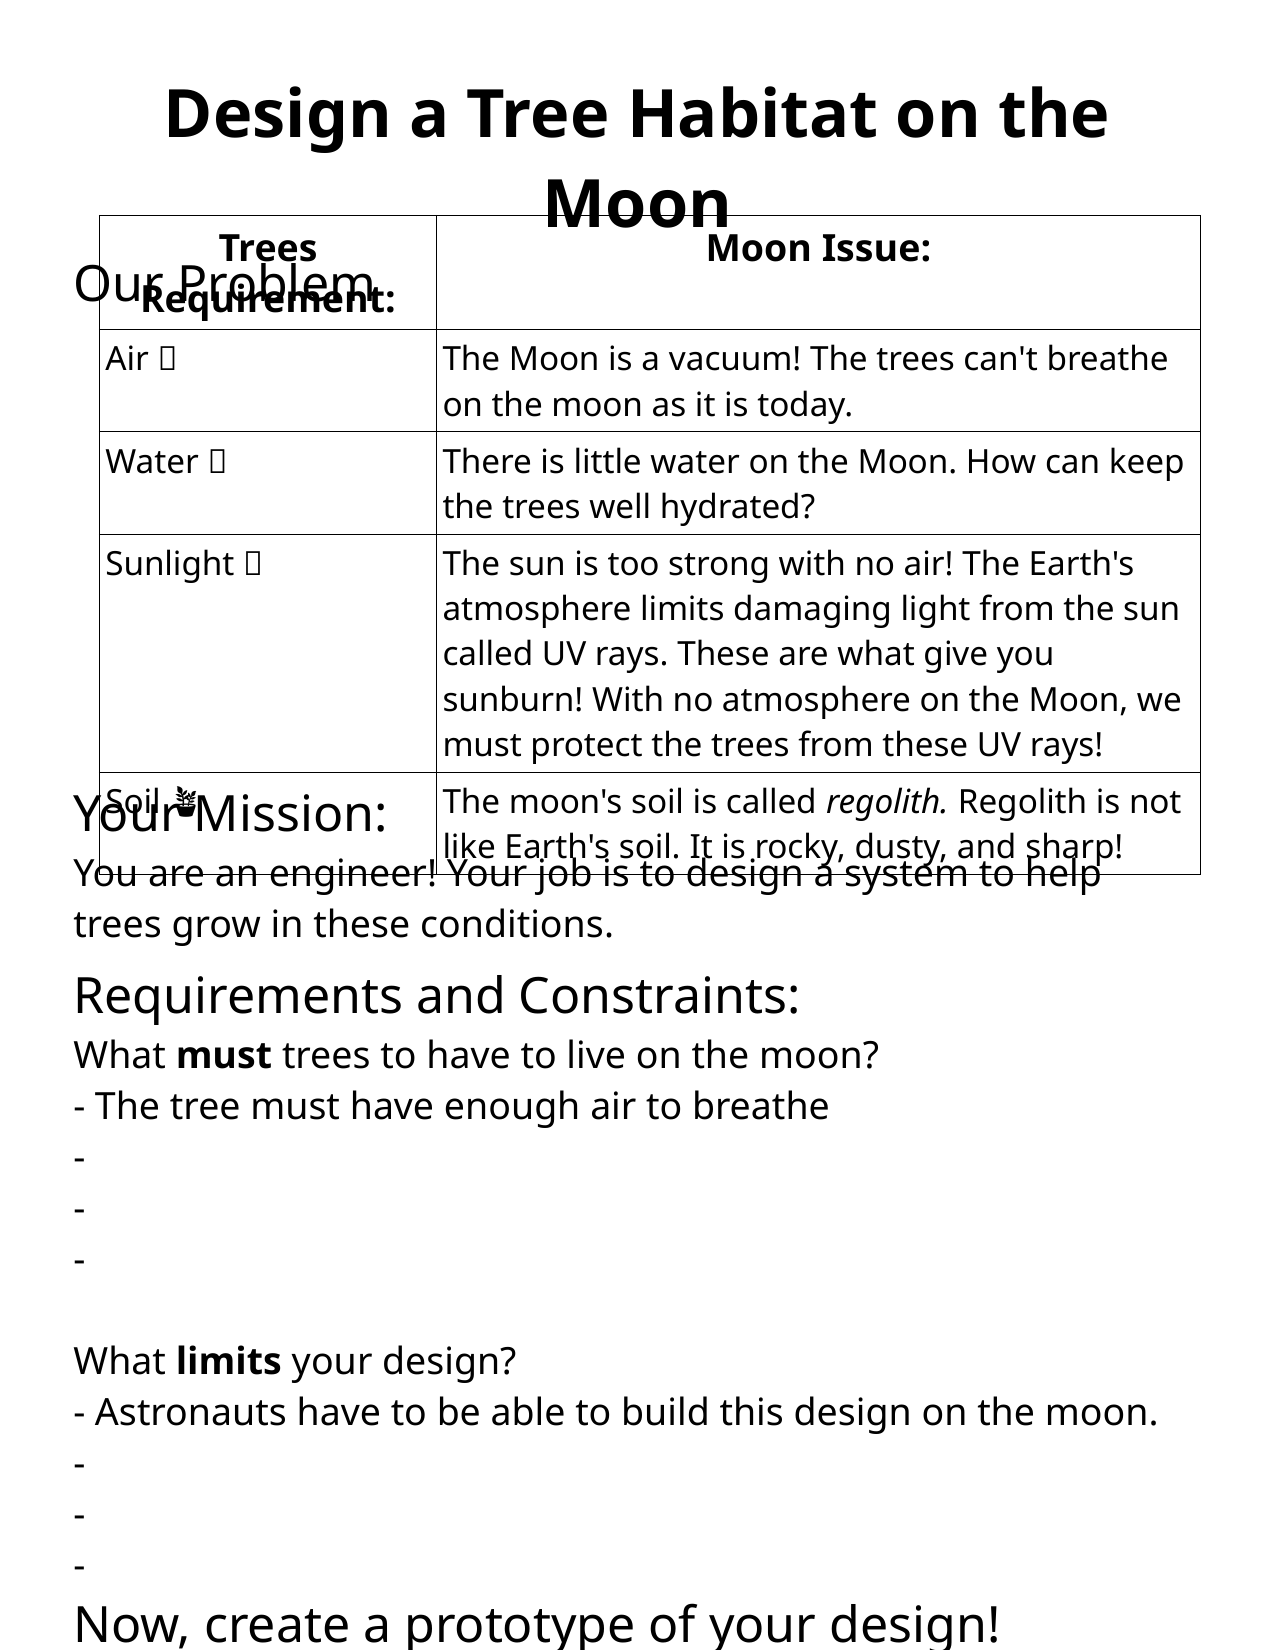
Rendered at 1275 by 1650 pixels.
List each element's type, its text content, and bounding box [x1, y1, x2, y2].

table_cell The moon's soil is called regolith. Regolith is not like Earth's soil. It is rocky, dusty, and sharp! [437, 773, 1200, 874]
text_box Design a Tree Habitat on the Moon Our Problem [58, 58, 1217, 251]
table_cell Water 🌊 [100, 432, 436, 534]
table_header Moon Issue: [437, 216, 1200, 329]
table_cell Soil 🪴 [100, 773, 436, 874]
table_cell There is little water on the Moon. How can keep the trees well hydrated? [437, 432, 1200, 534]
table_cell The Moon is a vacuum! The trees can't breathe on the moon as it is today. [437, 330, 1200, 431]
text_box Your Mission: You are an engineer! Your job is to design a system to help trees grow in these conditions. [58, 771, 1217, 930]
table_cell Sunlight 🌞 [100, 535, 436, 772]
text_box Requirements and Constraints: What must trees to have to live on the moon? - The tree must have enough air to breathe - - - What limits your design? - Astronauts have to be able to build this design on the moon. - - - Now, create a prototype of your design! [58, 952, 1217, 1559]
table_header Trees Requirement: [100, 216, 436, 329]
table_cell Air 🍃 [100, 330, 436, 431]
table_cell The sun is too strong with no air! The Earth's atmosphere limits damaging light from the sun called UV rays. These are what give you sunburn! With no atmosphere on the Moon, we must protect the trees from these UV rays! [437, 535, 1200, 772]
